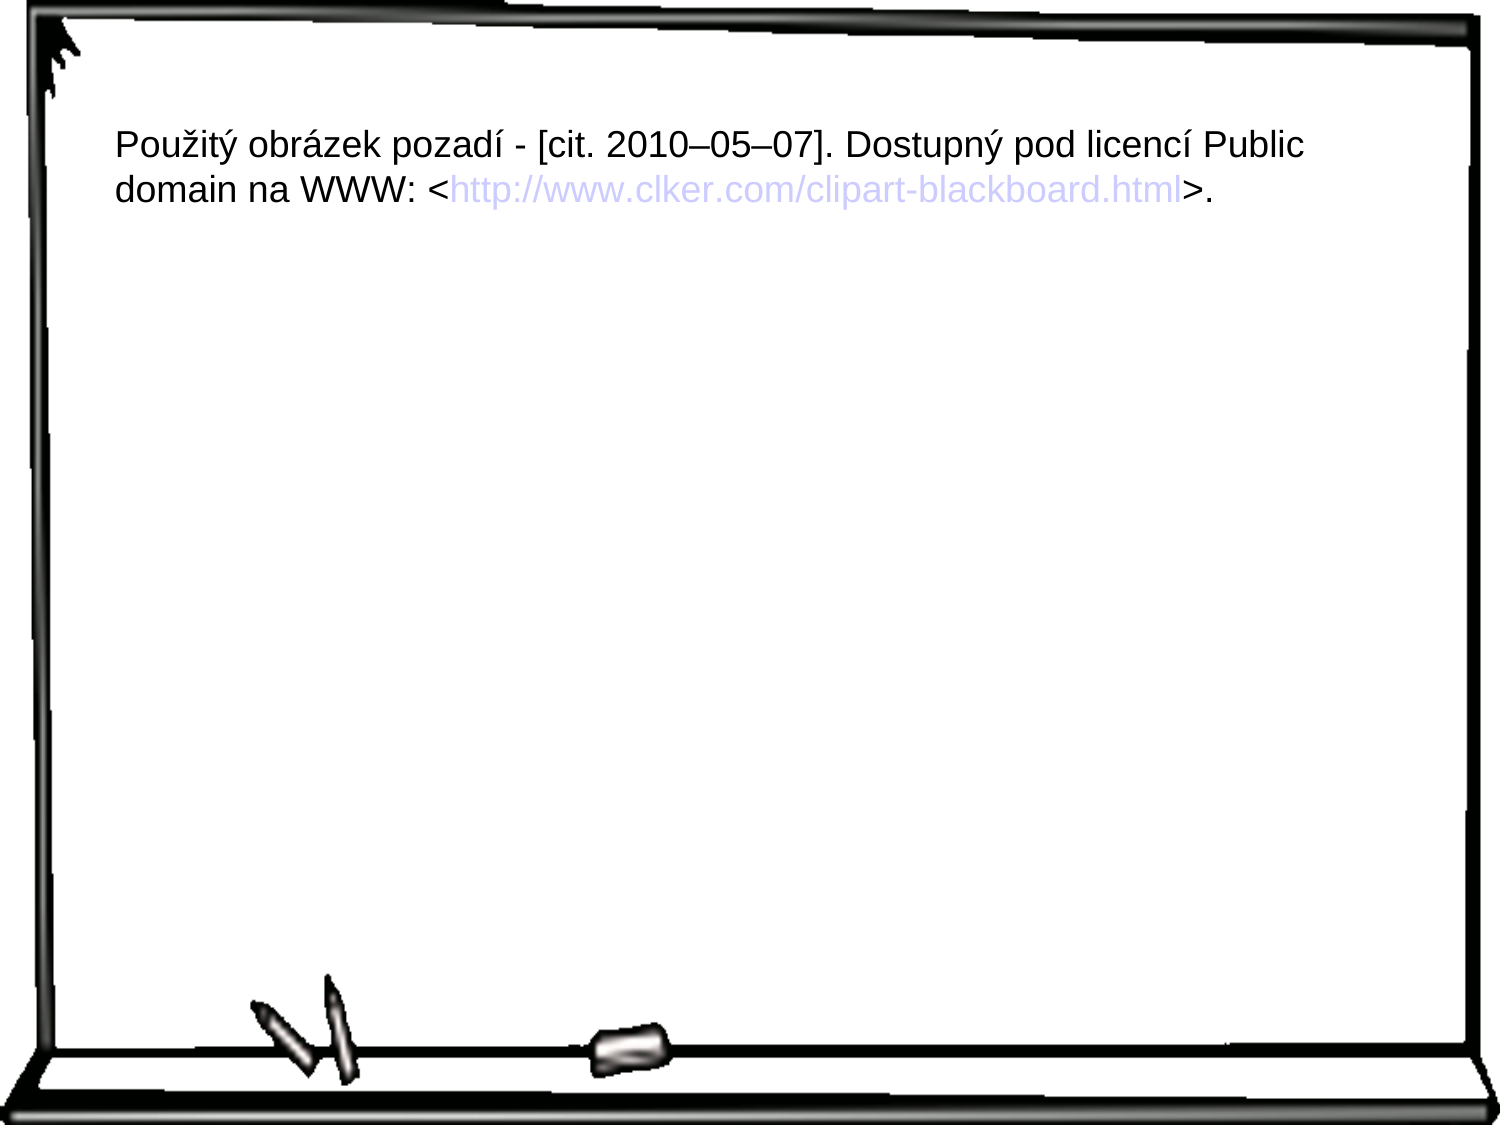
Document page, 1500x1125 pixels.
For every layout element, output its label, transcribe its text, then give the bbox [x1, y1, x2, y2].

text_box Použitý obrázek pozadí - [cit. 2010–05–07]. Dostupný pod licencí Public domain na WWW: <http://www.clker.com/clipart-blackboard.html>. [100, 112, 1445, 263]
picture [0, 0, 1500, 1125]
